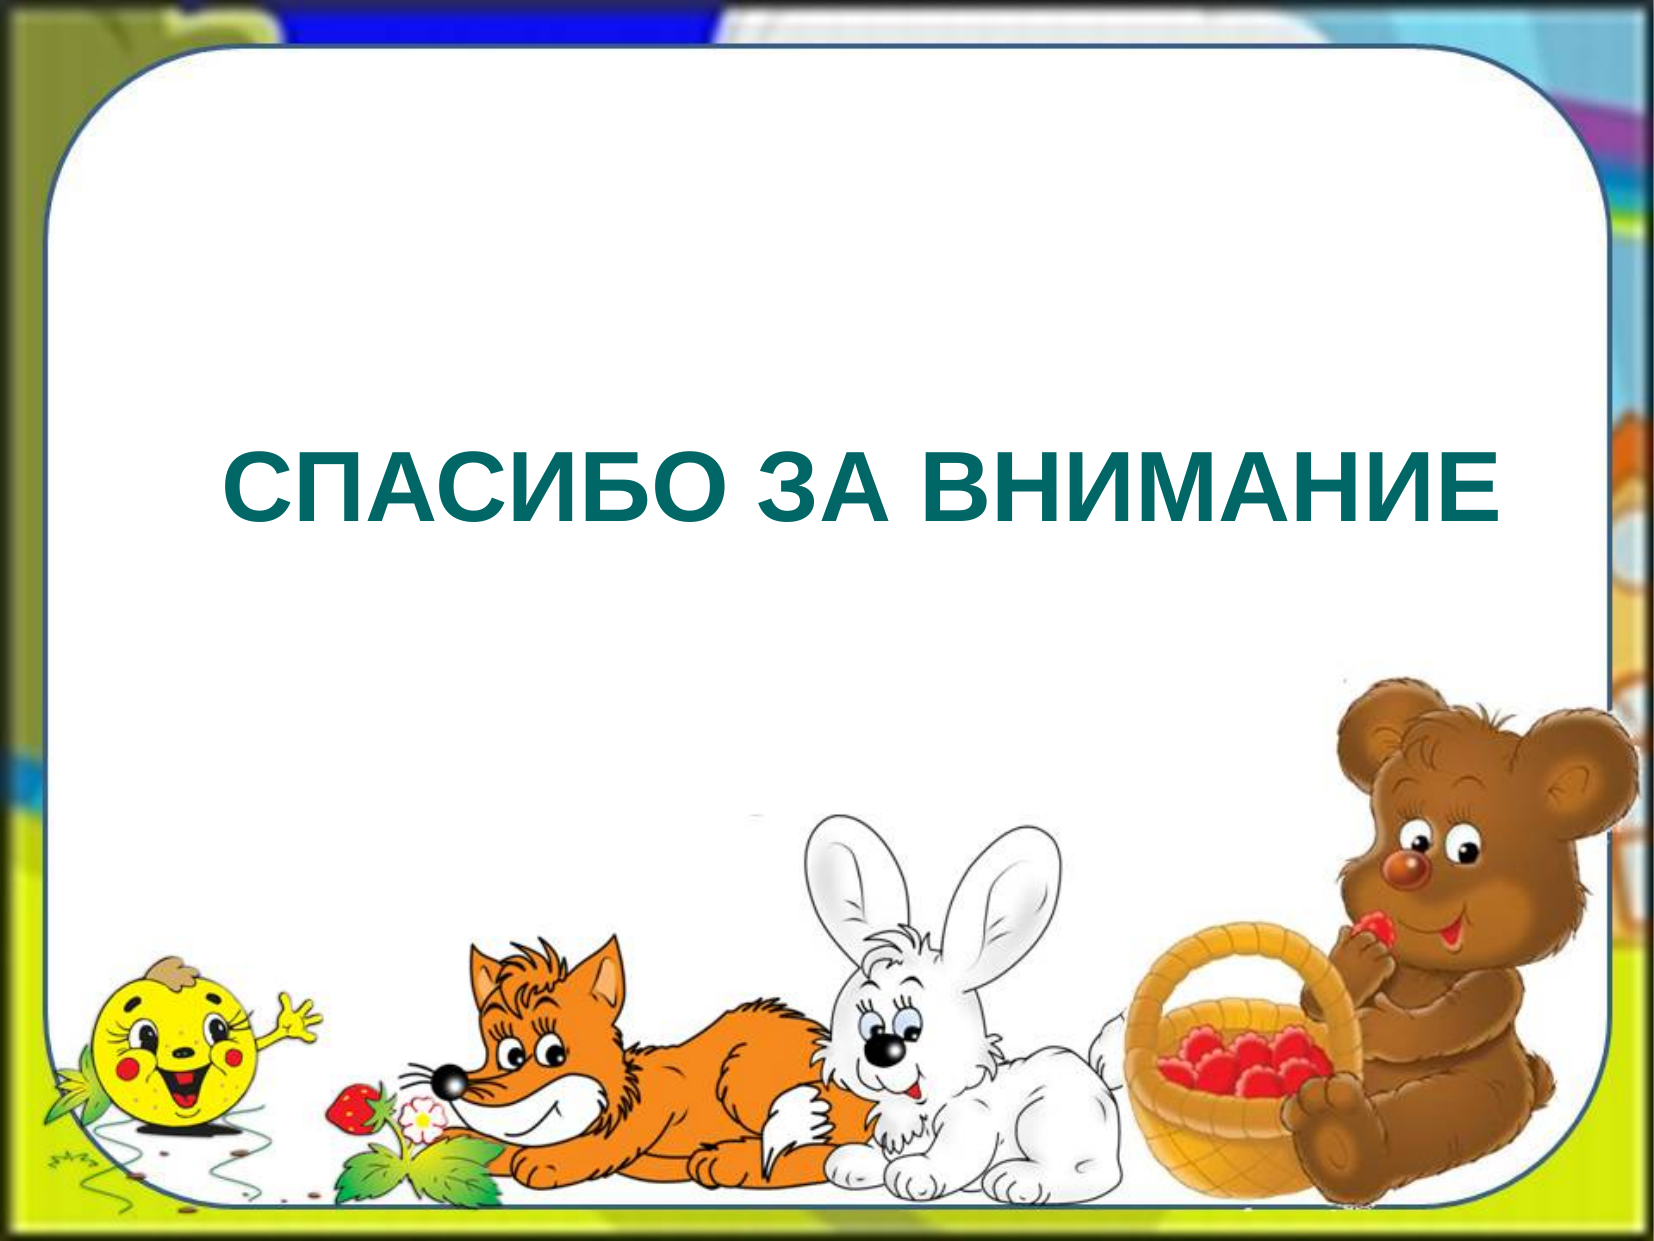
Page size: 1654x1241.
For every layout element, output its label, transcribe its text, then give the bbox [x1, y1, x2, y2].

picture [0, 0, 1654, 1241]
list СПАСИБО ЗА ВНИМАНИЕ [82, 290, 1571, 1109]
